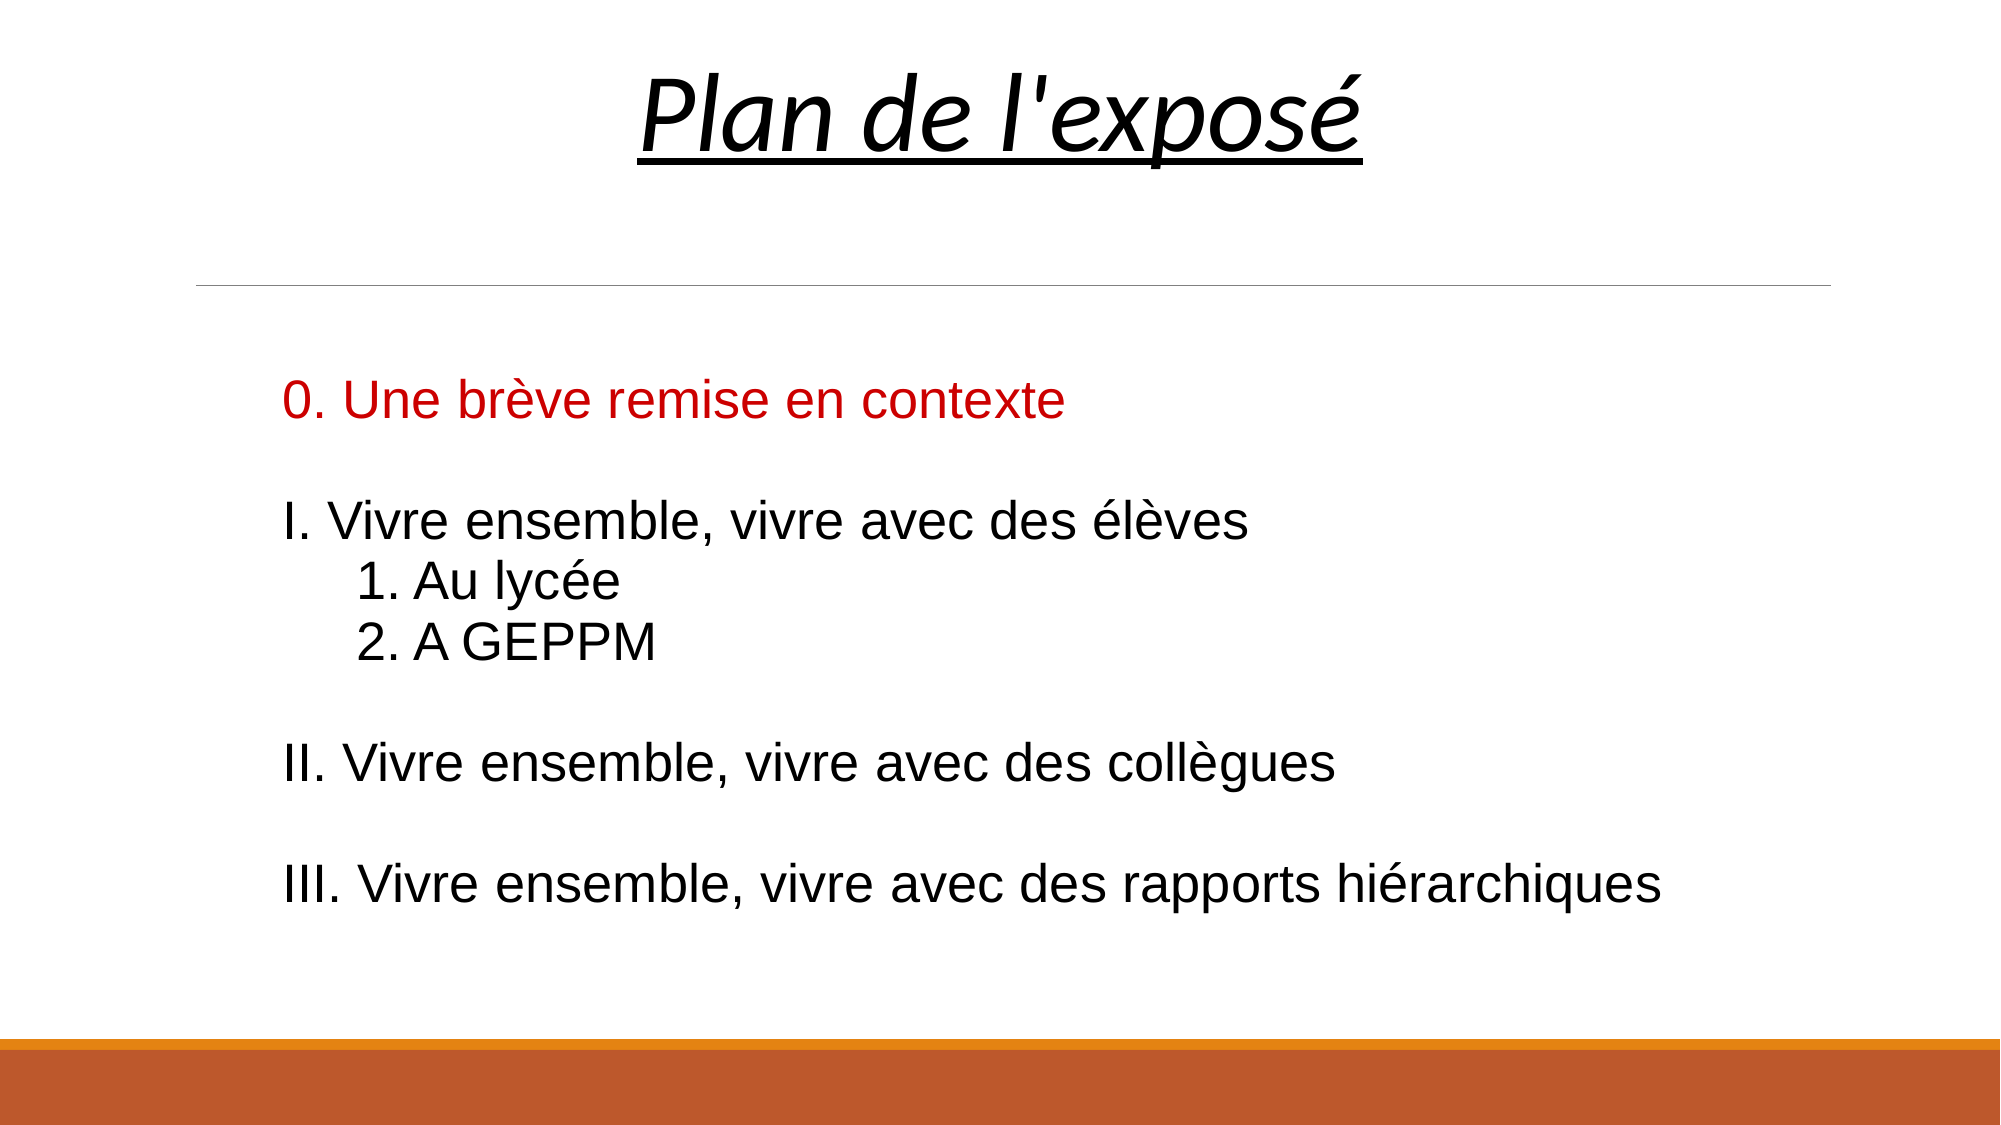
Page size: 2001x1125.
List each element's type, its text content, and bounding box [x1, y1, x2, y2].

text_box Plan de l'exposé [190, 59, 1810, 212]
text_box 0. Une brève remise en contexte I. Vivre ensemble, vivre avec des élèves 1. Au lycée 2. A GEPPM II. Vivre ensemble, vivre avec des collègues III. Vivre ensemble, vivre avec des rapports hiérarchiques [267, 361, 1733, 922]
